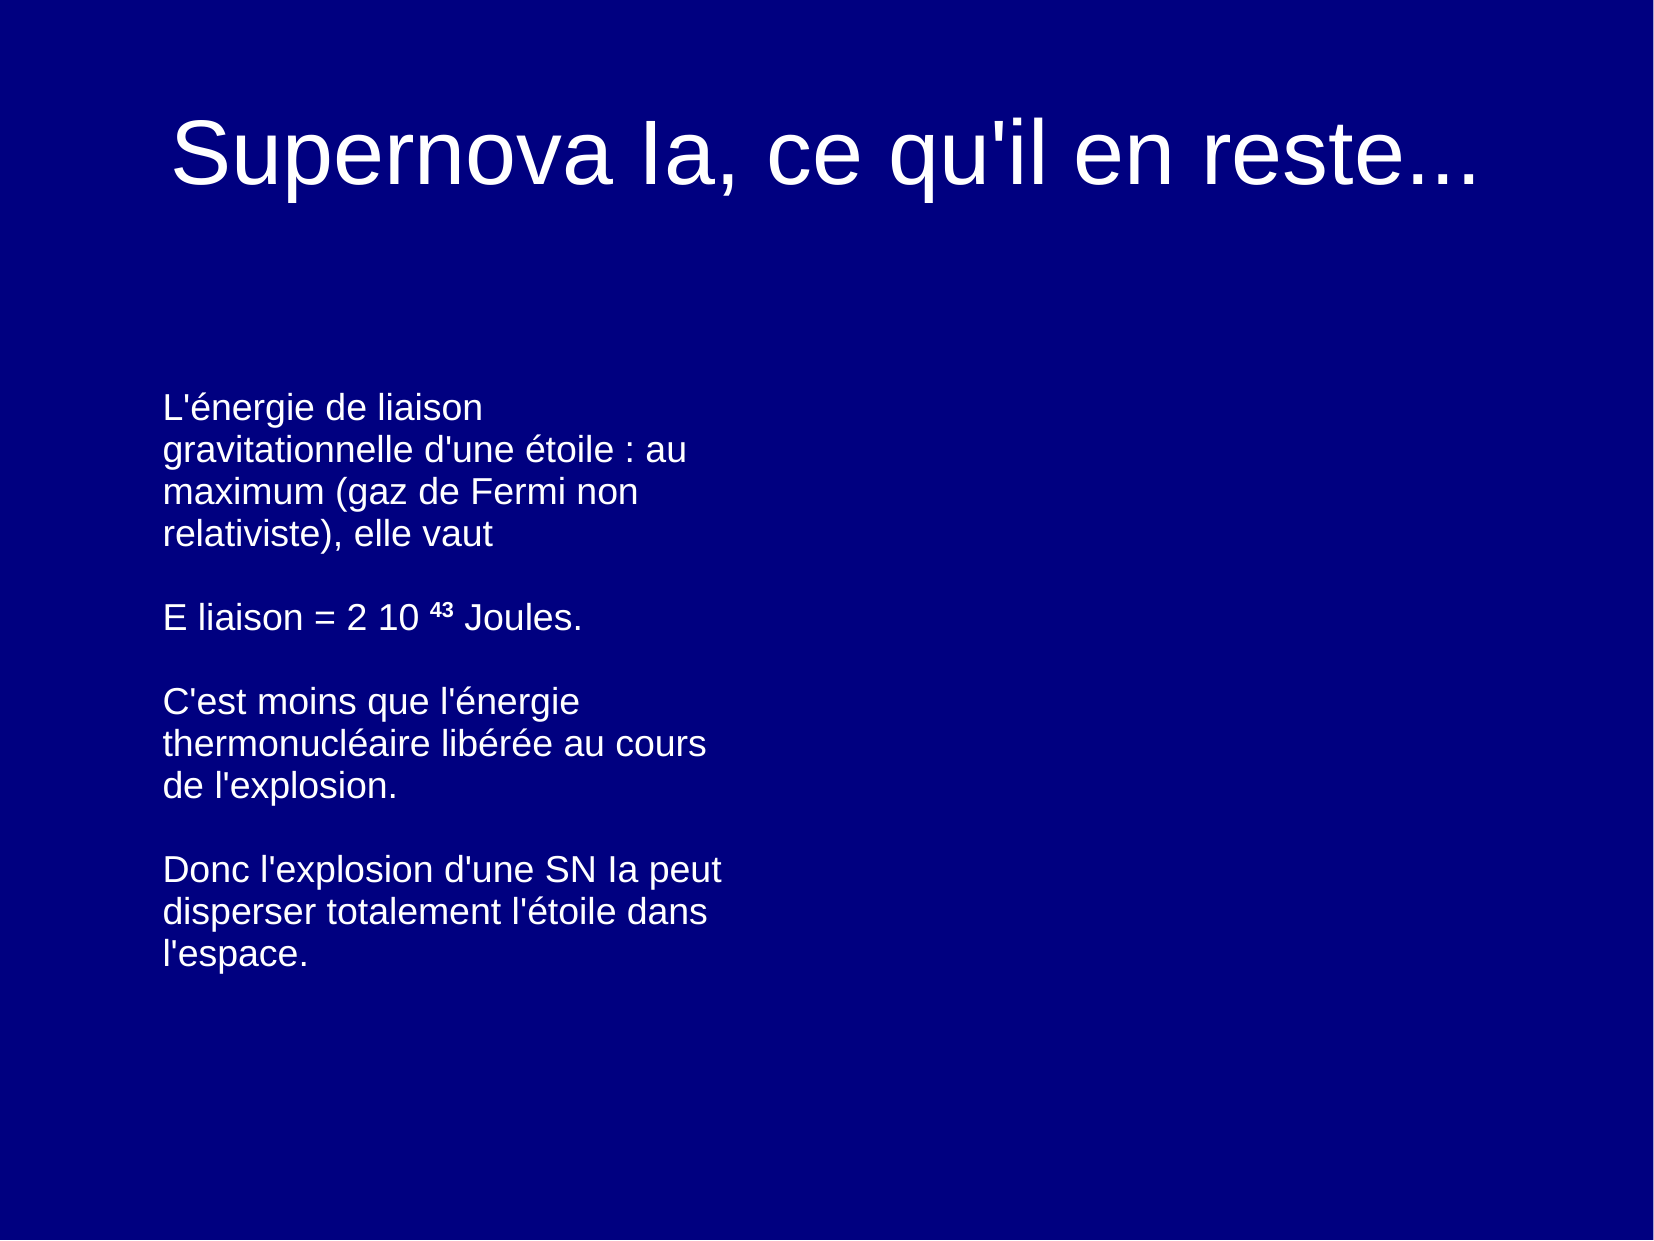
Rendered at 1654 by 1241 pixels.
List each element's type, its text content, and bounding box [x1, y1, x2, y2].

text_box L'énergie de liaison gravitationnelle d'une étoile : au maximum (gaz de Fermi non relativiste), elle vaut E liaison = 2 10 43 Joules. C'est moins que l'énergie thermonucléaire libérée au cours de l'explosion. Donc l'explosion d'une SN Ia peut disperser totalement l'étoile dans l'espace. [147, 295, 739, 1241]
title Supernova Ia, ce qu'il en reste... [82, 49, 1571, 257]
